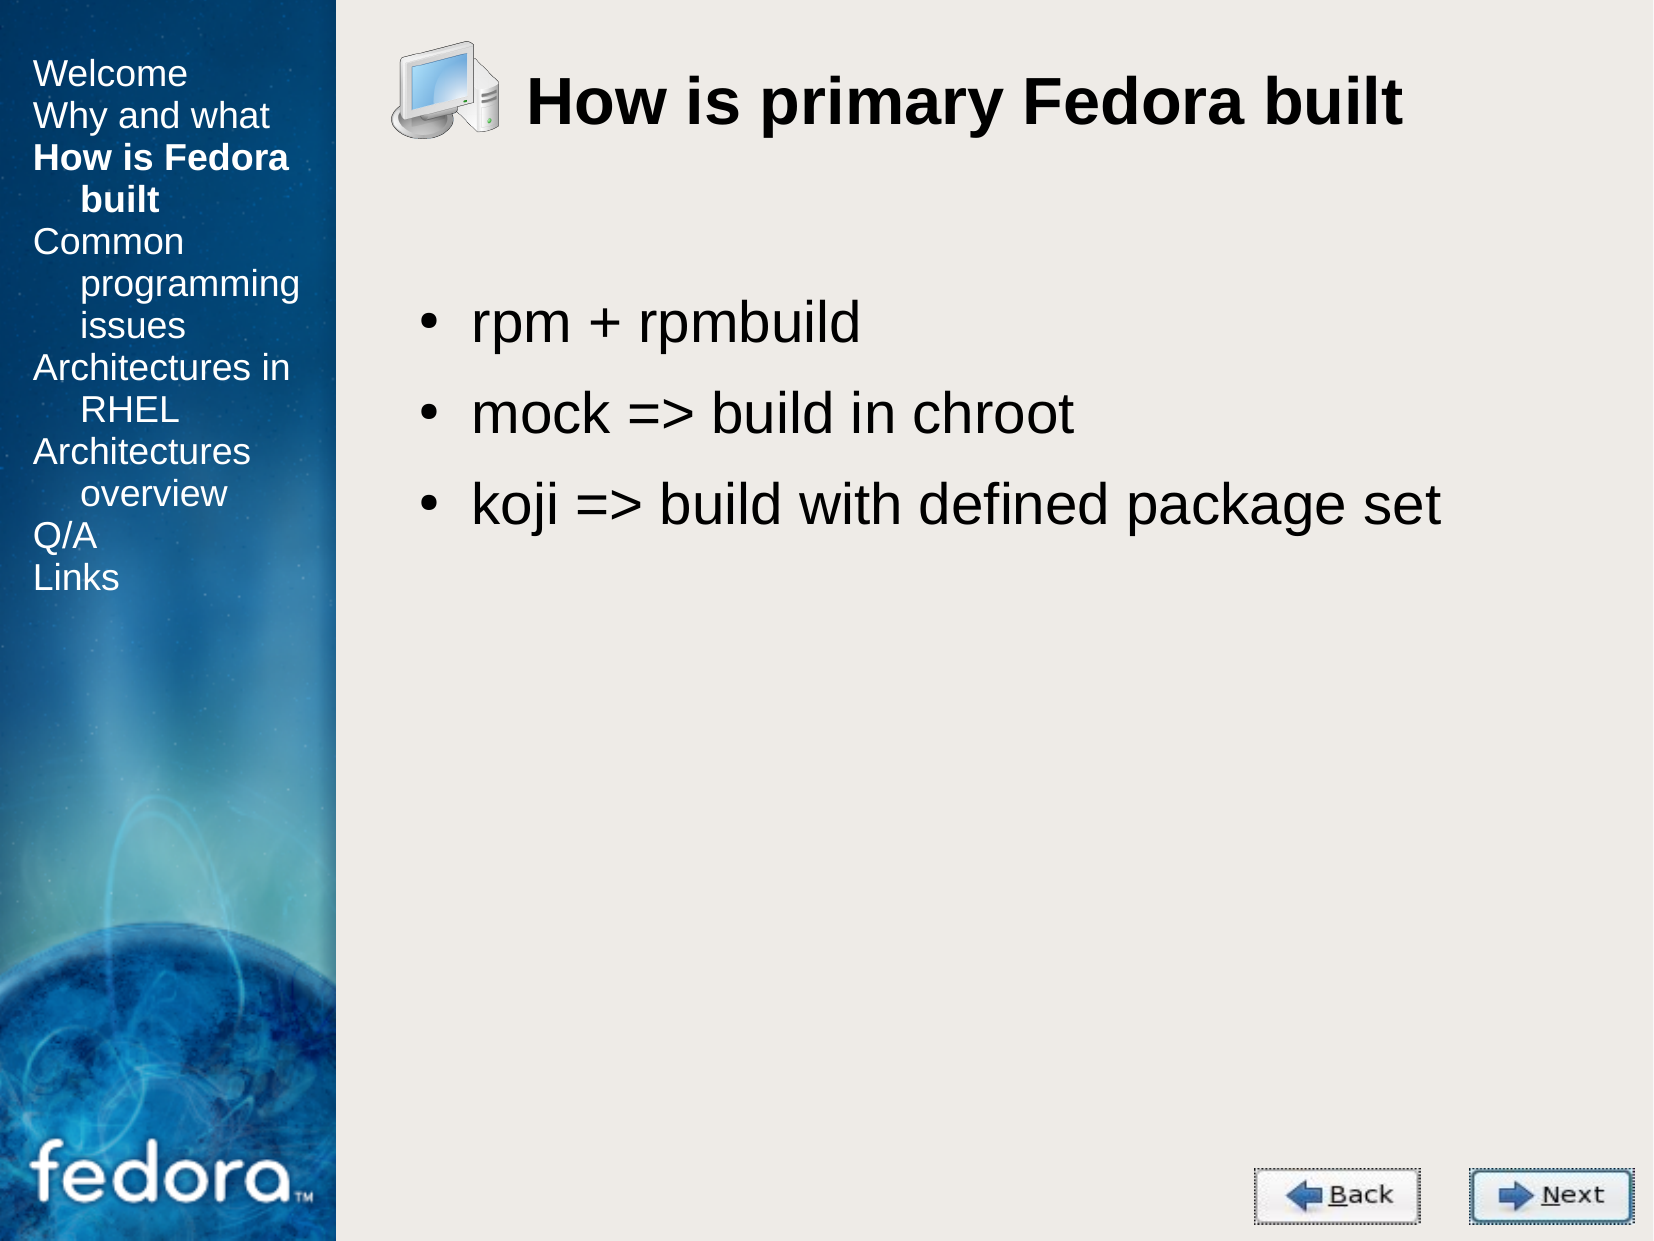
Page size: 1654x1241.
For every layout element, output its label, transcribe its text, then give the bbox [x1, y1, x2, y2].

list rpm + rpmbuild mock => build in chroot koji => build with defined package set [400, 290, 1617, 1094]
text_box How is primary Fedora built [511, 56, 1529, 147]
picture [0, 0, 1654, 1241]
text_box Welcome Why and what How is Fedora built Common programming issues Architectures in RHEL Architectures overview Q/A Links [18, 45, 327, 607]
